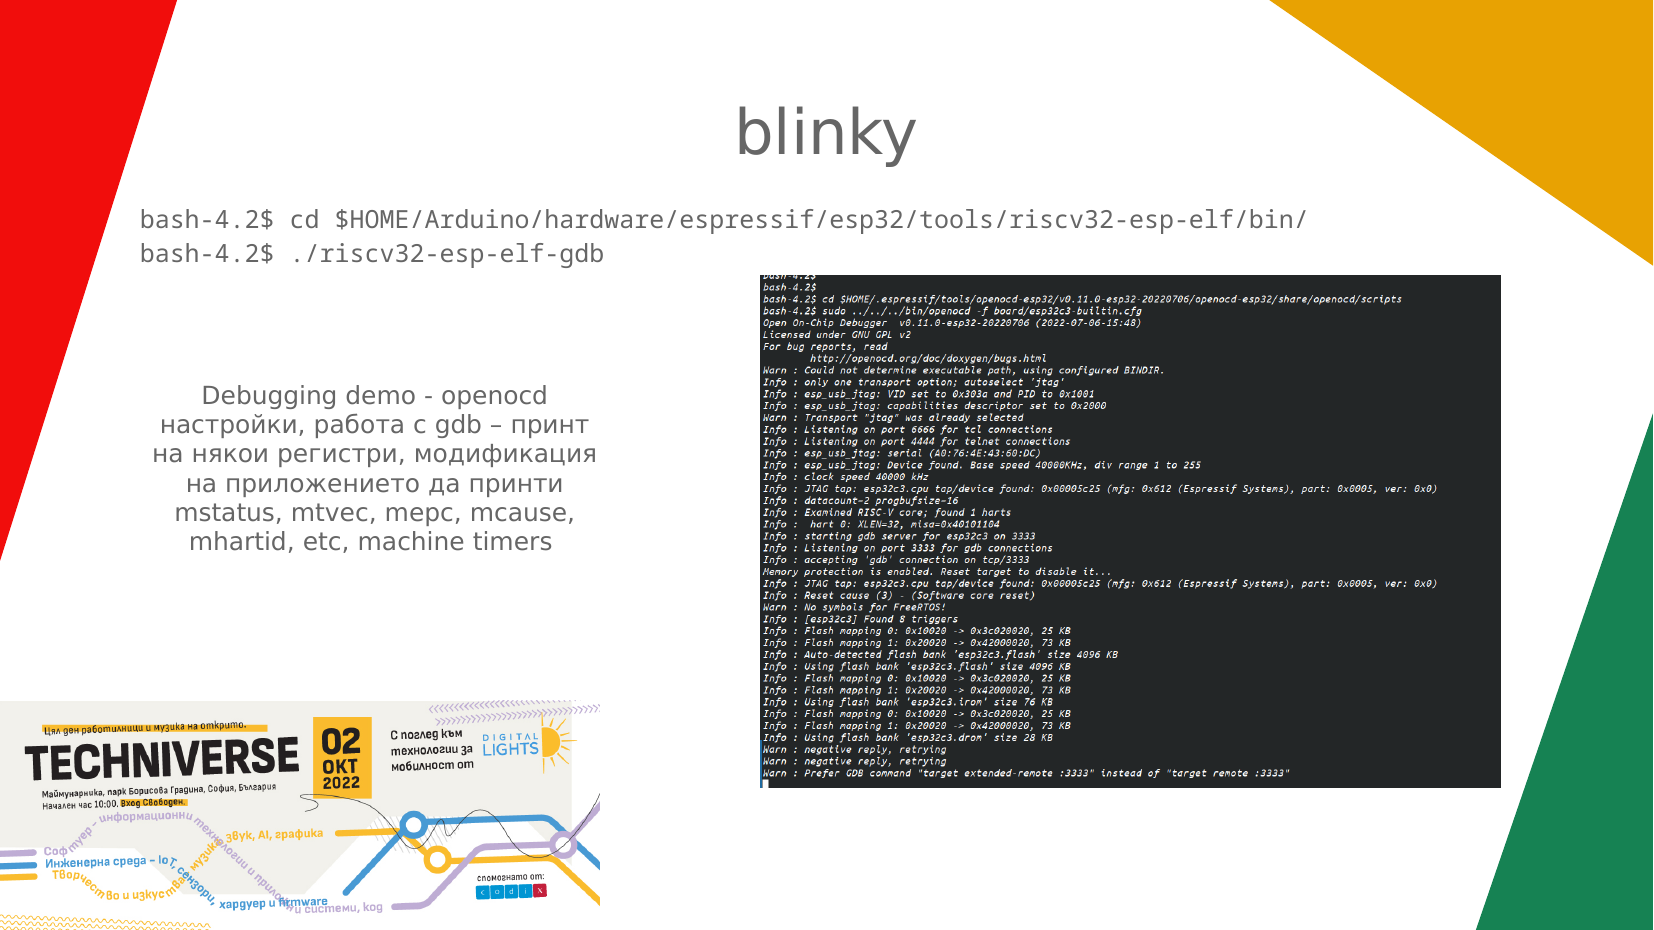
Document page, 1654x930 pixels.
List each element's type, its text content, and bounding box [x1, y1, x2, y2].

picture [0, 700, 600, 930]
title Debugging demo - openocd настройки, работа с gdb – принт на някои регистри, модификация на приложението да принти mstatus, mtvec, mepc, mcause, mhartid, etc, machine timers [150, 375, 601, 563]
title bash-4.2$ cd $HOME/Arduino/hardware/espressif/esp32/tools/riscv32-esp-elf/bin/ bash-4.2$ ./riscv32-esp-elf-gdb [139, 206, 1426, 295]
title blinky [118, 58, 1535, 207]
picture [760, 275, 1501, 788]
